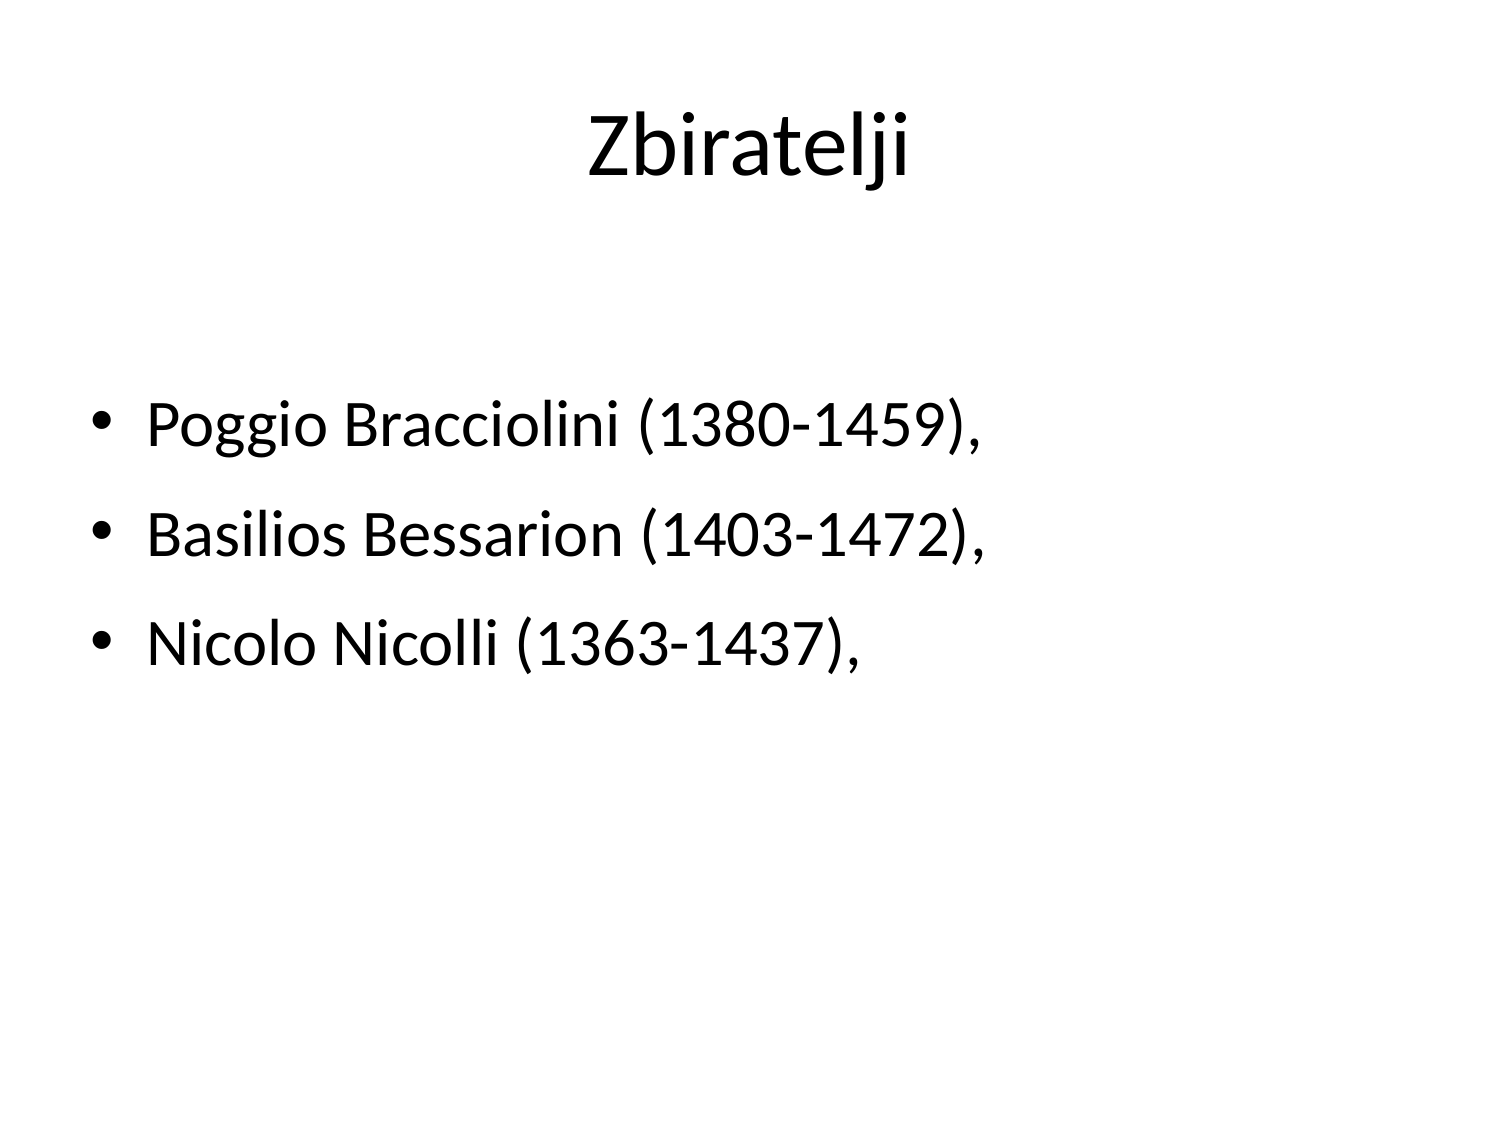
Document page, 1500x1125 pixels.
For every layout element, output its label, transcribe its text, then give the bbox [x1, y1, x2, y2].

list Poggio Bracciolini (1380-1459), Basilios Bessarion (1403-1472), Nicolo Nicolli (1363-1437), [75, 262, 1425, 1005]
title Zbiratelji [75, 45, 1425, 233]
